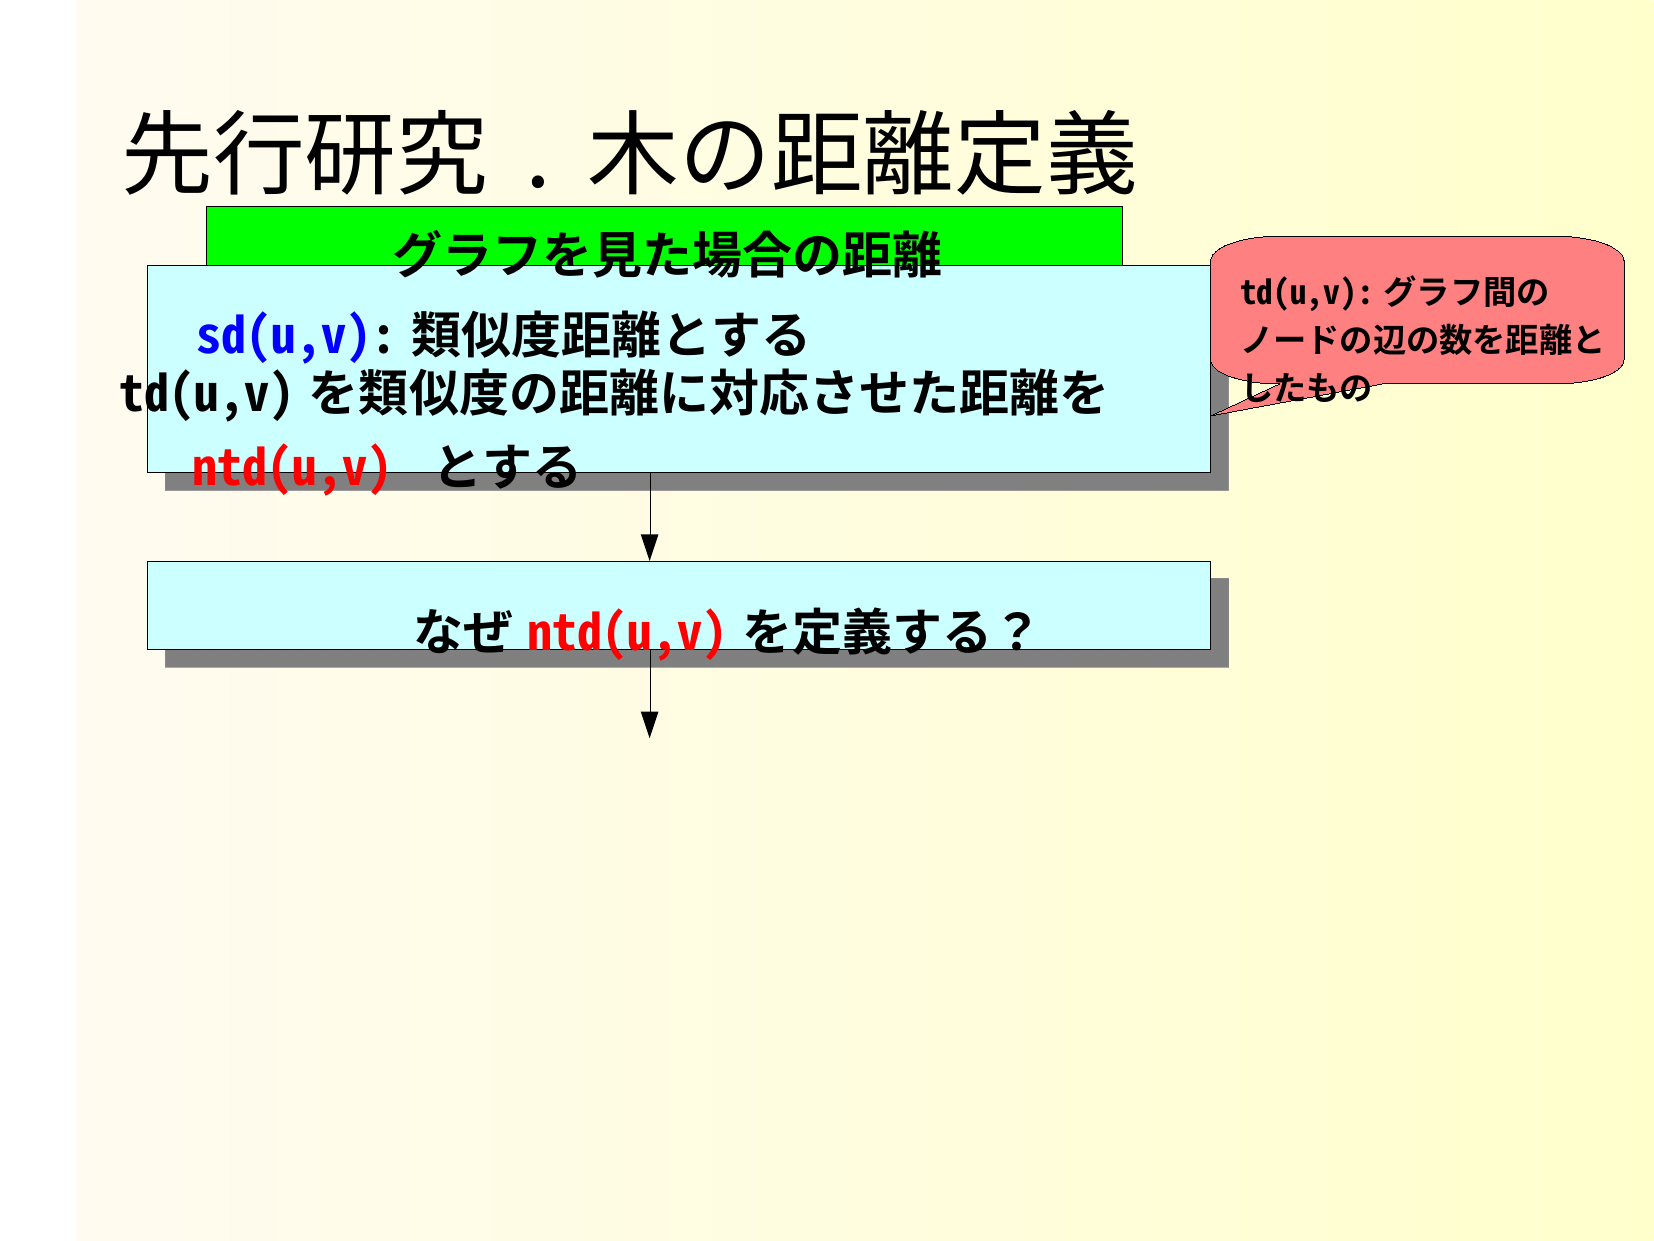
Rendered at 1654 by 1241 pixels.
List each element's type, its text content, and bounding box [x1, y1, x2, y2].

text_box td(u,v):グラフ間の ノードの辺の数を距離と したもの [1240, 265, 1654, 366]
text_box [1356, 379, 1365, 389]
text_box グラフを見た場合の距離 [392, 215, 945, 266]
text_box [147, 561, 1211, 650]
text_box なぜntd(u,v)を定義する？ [177, 582, 1498, 709]
title 先行研究.木の距離定義 [121, 43, 1534, 252]
text_box sd(u,v):類似度距離とする [196, 295, 1210, 346]
text_box [1345, 380, 1354, 391]
text_box [147, 206, 1625, 416]
text_box td(u,v)を類似度の距離に対応させた距離を ntd(u,v) とする [67, 343, 1388, 502]
